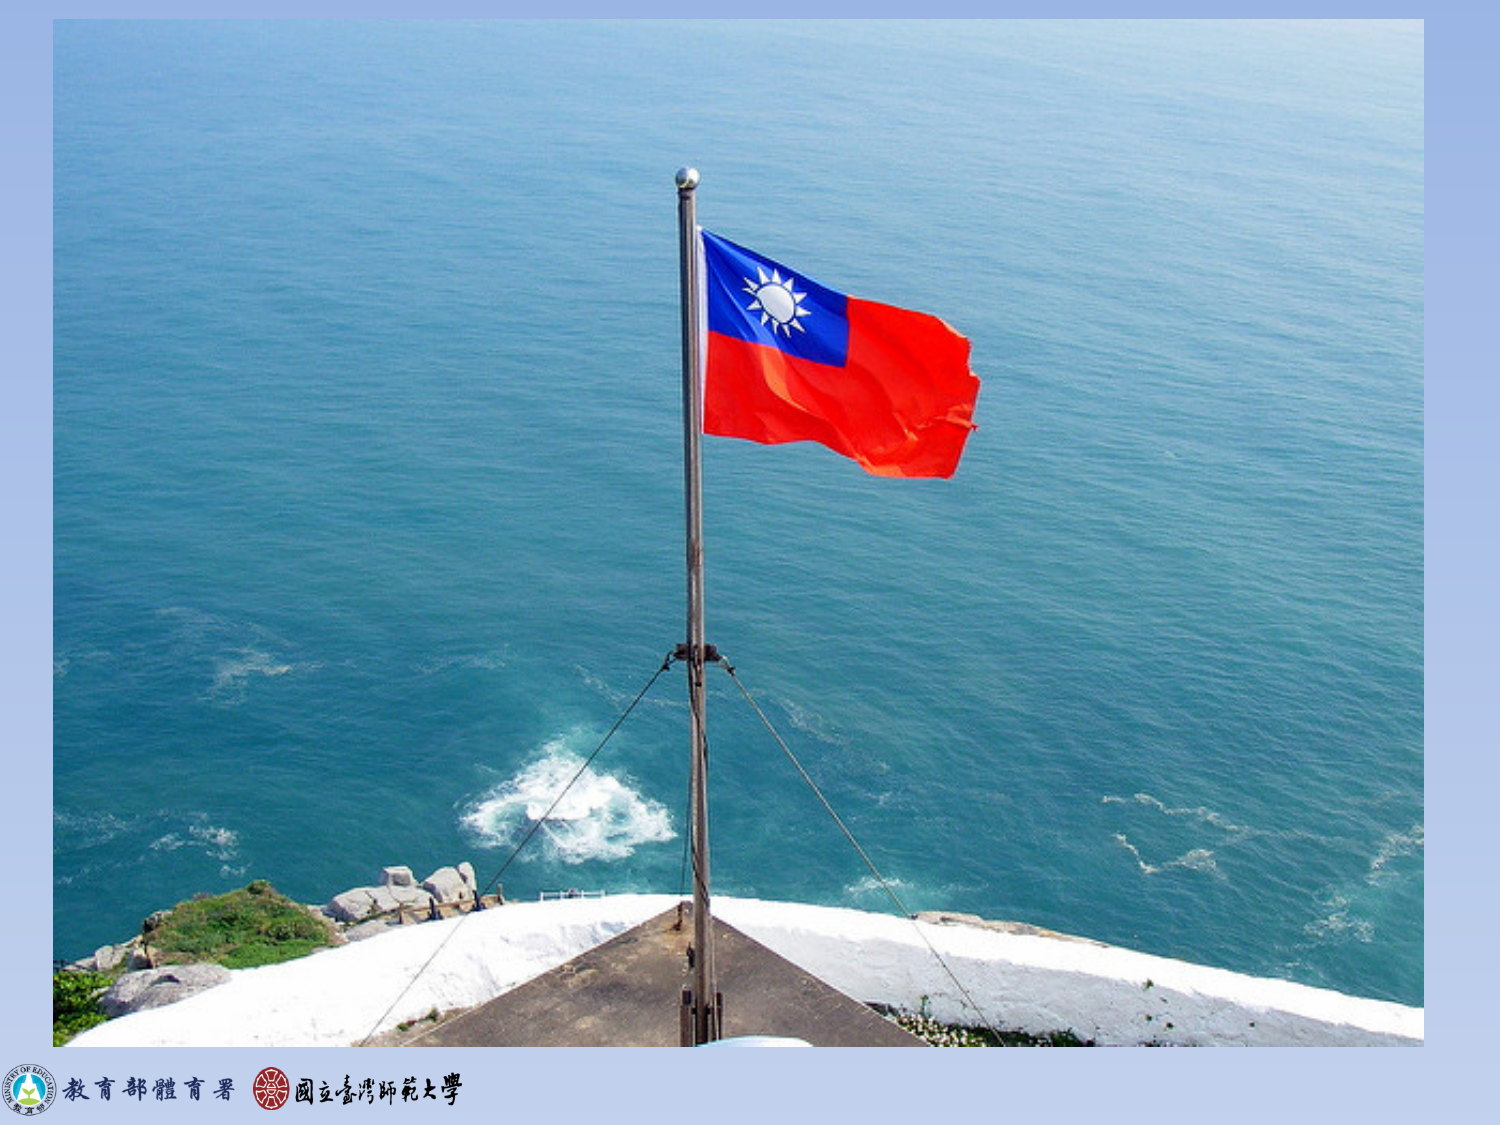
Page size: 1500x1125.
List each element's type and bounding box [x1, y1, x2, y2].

picture [53, 19, 1424, 1047]
